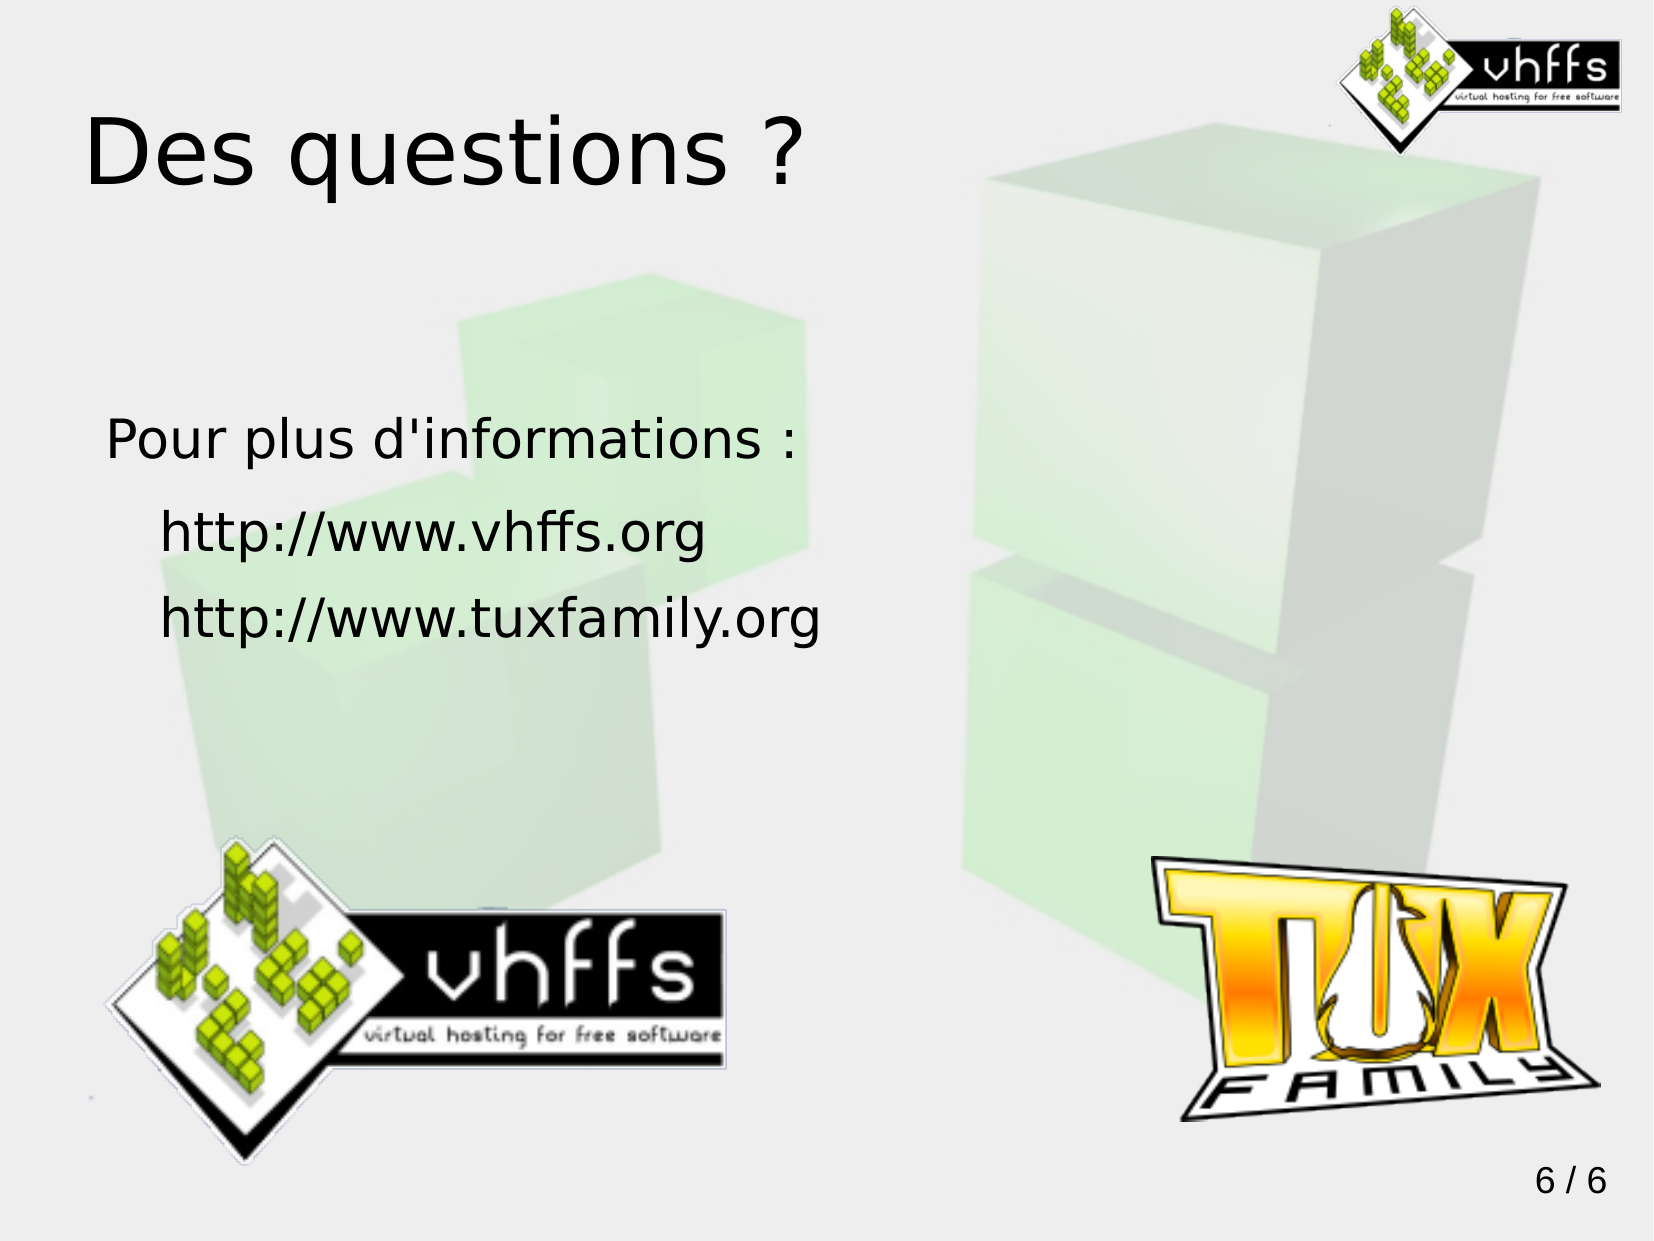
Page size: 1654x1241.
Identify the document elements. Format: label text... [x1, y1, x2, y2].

list Pour plus d'informations : http://www.vhffs.org http://www.tuxfamily.org [88, 408, 1577, 916]
picture [0, 0, 1654, 1241]
text_box <numéro> / 6 [1328, 1151, 1623, 1225]
title Des questions ? [82, 49, 1571, 257]
